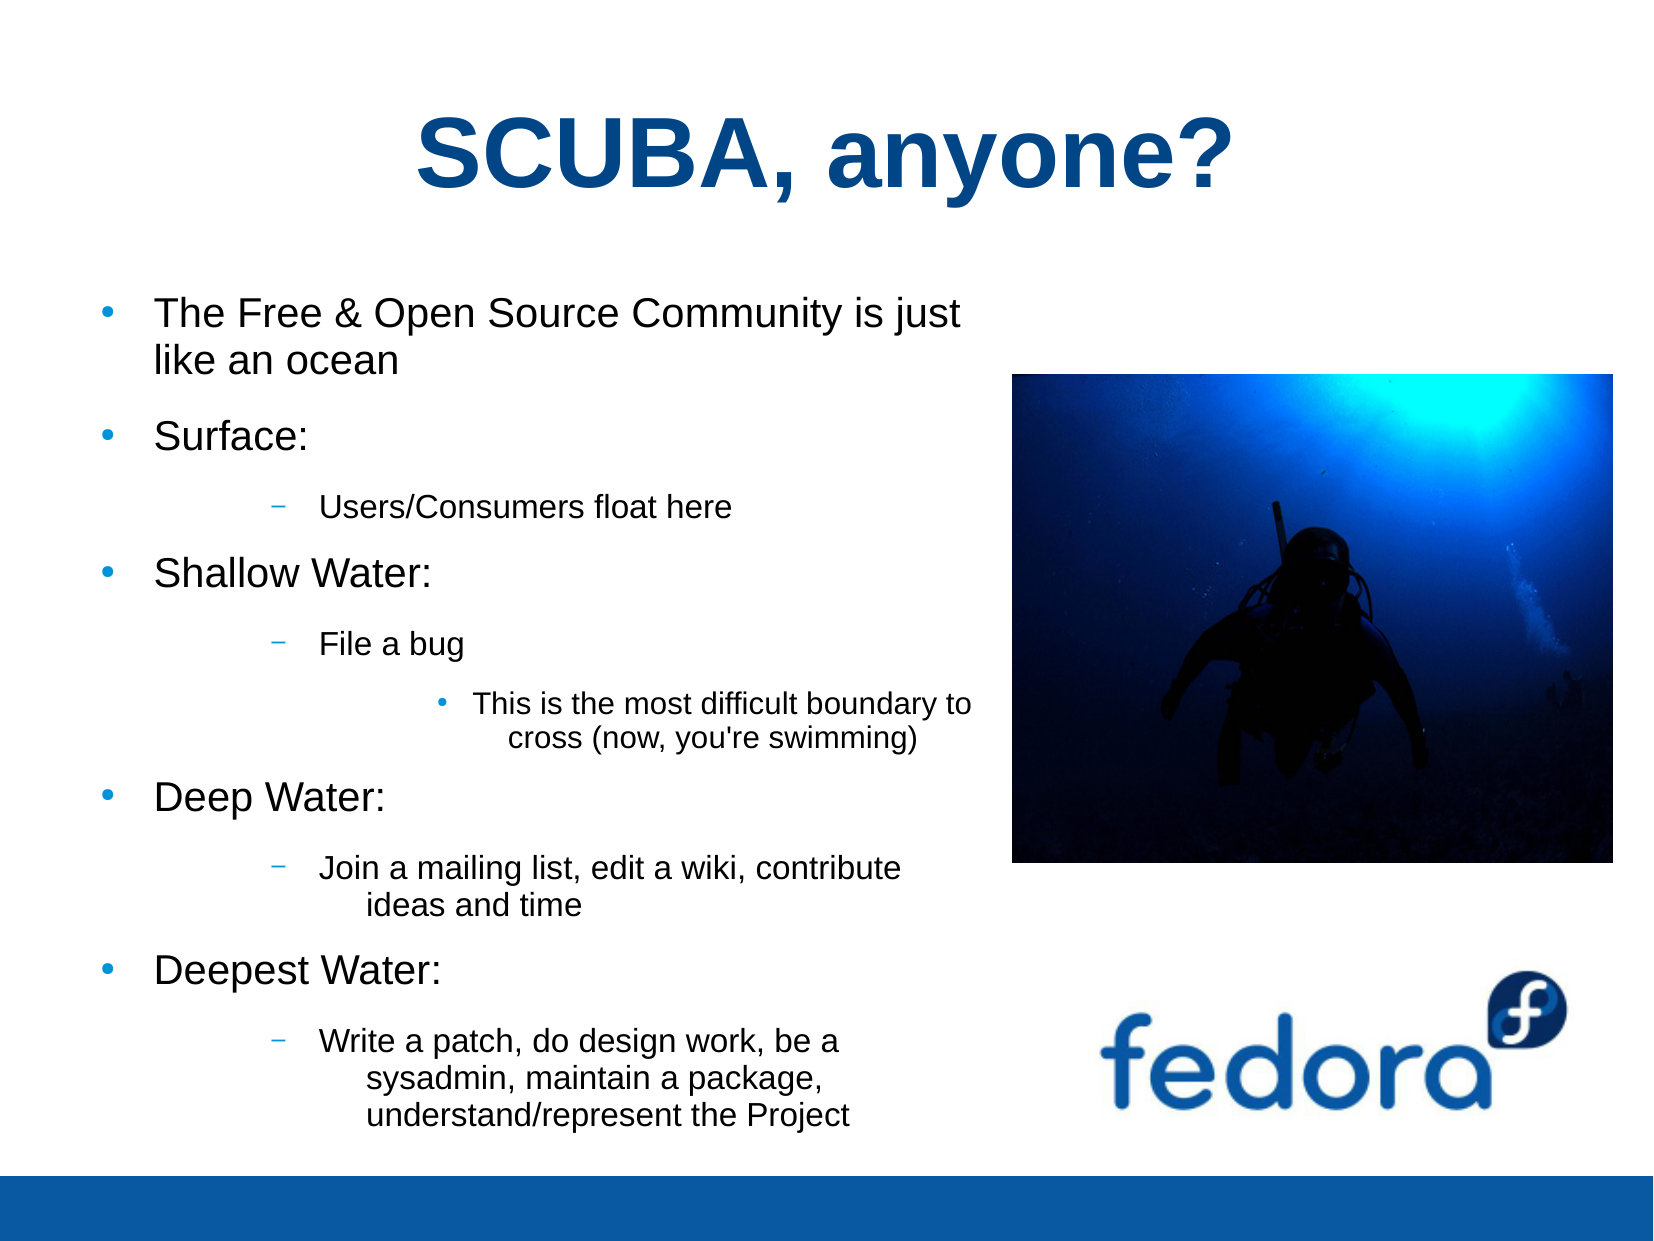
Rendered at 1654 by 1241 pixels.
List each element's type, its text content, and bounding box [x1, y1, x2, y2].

picture [0, 0, 1654, 1241]
title SCUBA, anyone? [82, 49, 1571, 257]
list The Free & Open Source Community is just like an ocean Surface: Users/Consumers float here Shallow Water: File a bug This is the most difficult boundary to cross (now, you're swimming) Deep Water: Join a mailing list, edit a wiki, contribute ideas and time Deepest Water: Write a patch, do design work, be a sysadmin, maintain a package, understand/represent the Project [82, 290, 976, 1205]
